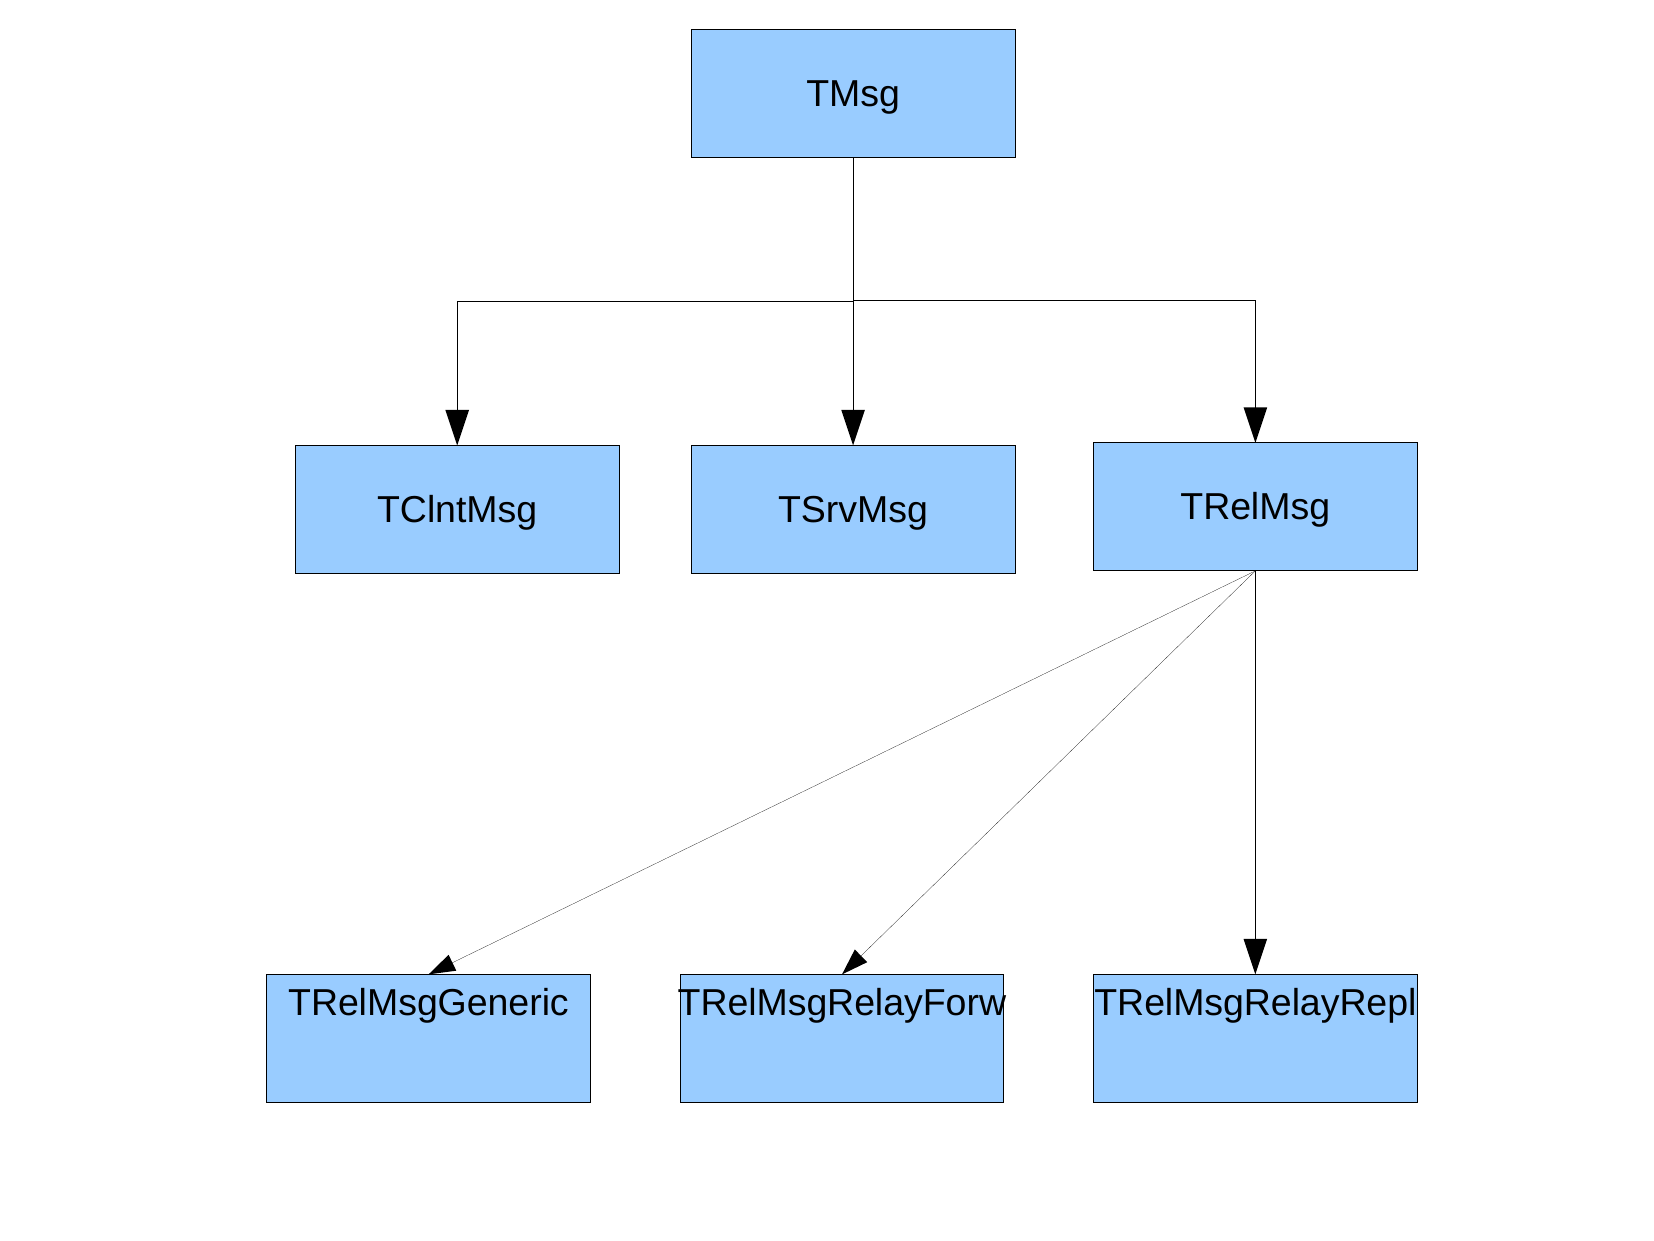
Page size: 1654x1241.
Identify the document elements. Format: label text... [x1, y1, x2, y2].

text_box TRelMsgRelayForw [680, 974, 1004, 1103]
text_box TRelMsgRelayRepl [1093, 974, 1418, 1103]
text_box TMsg [691, 29, 1016, 158]
text_box TRelMsgGeneric [266, 974, 591, 1103]
text_box TRelMsg [1093, 442, 1418, 571]
text_box TSrvMsg [691, 445, 1016, 574]
text_box TClntMsg [295, 445, 620, 574]
